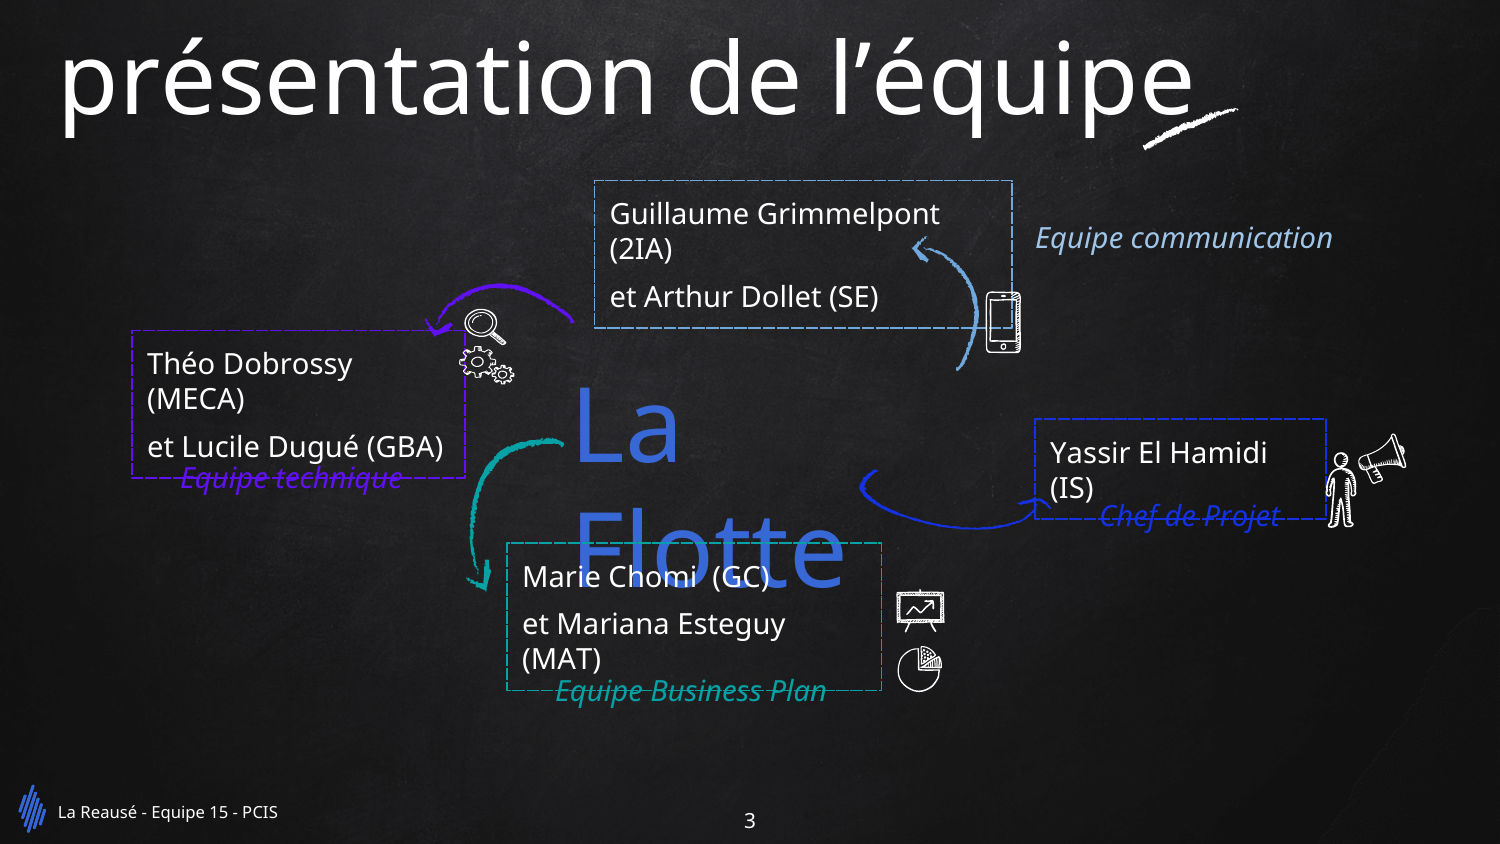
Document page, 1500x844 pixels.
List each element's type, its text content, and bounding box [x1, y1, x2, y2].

text_box [464, 308, 507, 346]
text_box [438, 322, 454, 330]
text_box [1016, 497, 1034, 505]
text_box La Flotte [555, 343, 945, 501]
text_box Yassir El Hamidi (IS) [1035, 419, 1327, 485]
text_box [896, 589, 945, 633]
text_box [466, 559, 491, 592]
text_box [424, 317, 435, 330]
text_box Equipe communication [1020, 204, 1353, 271]
title présentation de l’équipe [42, 0, 1241, 191]
text_box Equipe technique [165, 444, 432, 510]
text_box Marie Chomi (GC) et Mariana Esteguy (MAT) [507, 543, 882, 657]
text_box Guillaume Grimmelpont (2IA) et Arthur Dollet (SE) [594, 180, 1012, 295]
text_box [859, 469, 1038, 530]
text_box [469, 437, 565, 576]
text_box Chef de Projet [1084, 481, 1297, 548]
text_box [897, 646, 942, 693]
text_box [1142, 107, 1239, 151]
text_box La Reausé - Equipe 15 - PCIS [42, 786, 300, 837]
text_box Théo Dobrossy (MECA) et Lucile Dugué (GBA) [132, 330, 465, 445]
text_box [985, 291, 1021, 354]
text_box [1358, 433, 1407, 484]
text_box [1036, 498, 1052, 509]
text_box [436, 283, 575, 325]
text_box ‹#› [705, 792, 796, 844]
text_box [1325, 452, 1357, 528]
text_box Equipe Business Plan [540, 656, 873, 723]
text_box [955, 295, 980, 372]
picture [18, 782, 47, 834]
text_box [459, 346, 515, 385]
